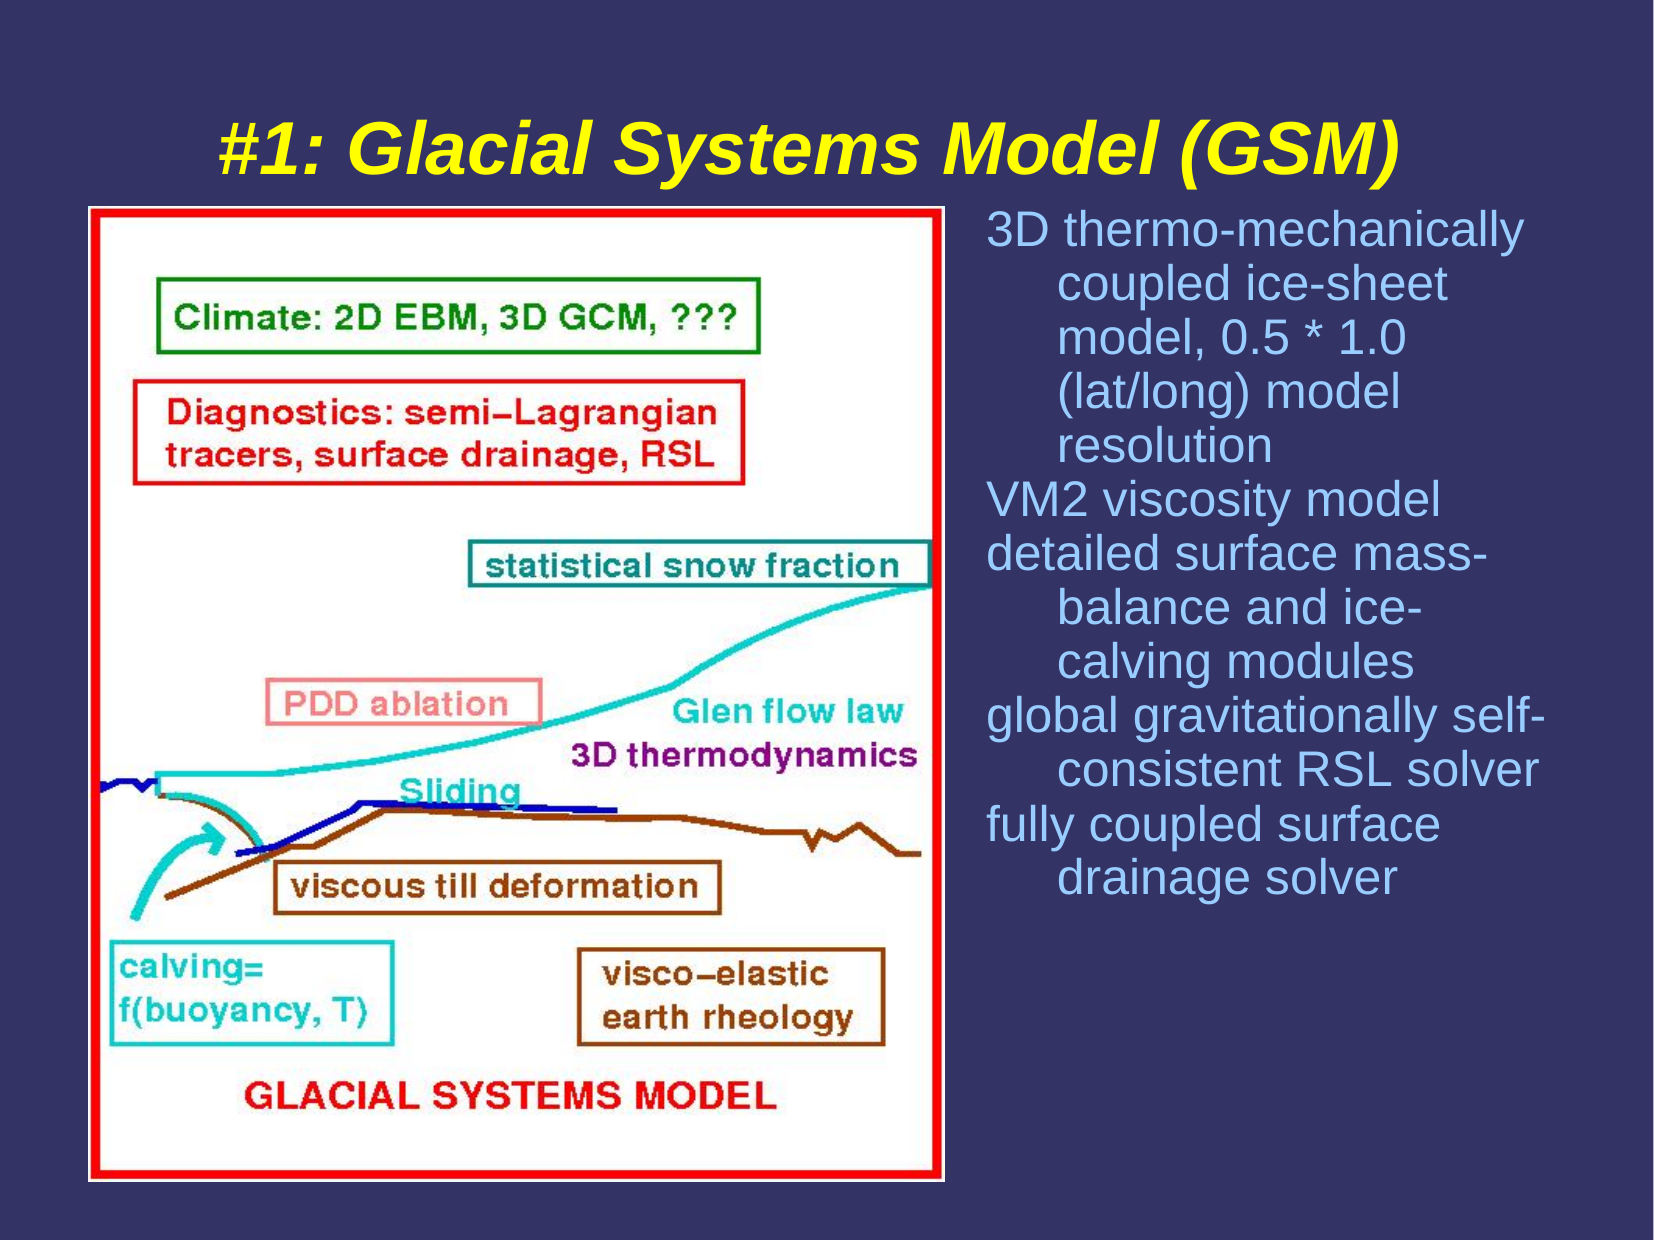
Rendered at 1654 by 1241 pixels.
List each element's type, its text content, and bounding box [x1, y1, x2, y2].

title #1: Glacial Systems Model (GSM) [103, 49, 1516, 250]
picture [88, 206, 945, 1182]
text_box 3D thermo-mechanically coupled ice-sheet model, 0.5 * 1.0 (lat/long) model resolution VM2 viscosity model detailed surface mass-balance and ice-calving modules global gravitationally self-consistent RSL solver fully coupled surface drainage solver [974, 203, 1565, 1093]
